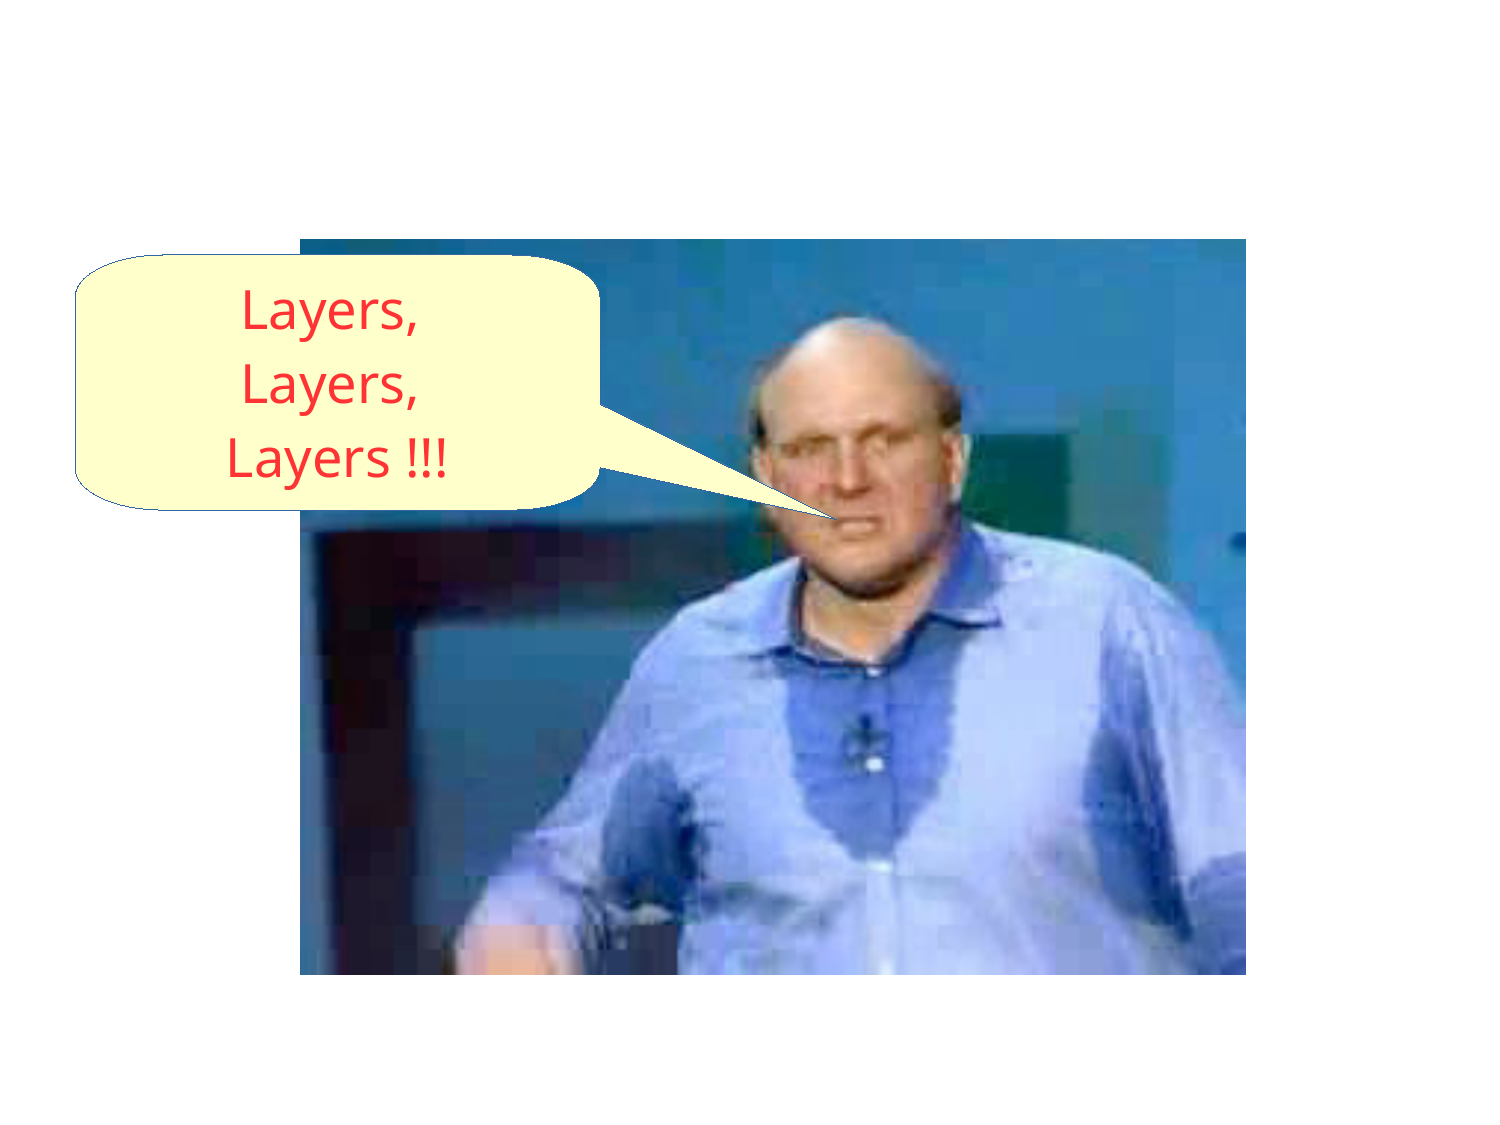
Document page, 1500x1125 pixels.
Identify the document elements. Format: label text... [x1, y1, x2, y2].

picture [300, 239, 1246, 976]
text_box Layers, Layers, Layers !!! [75, 254, 837, 520]
